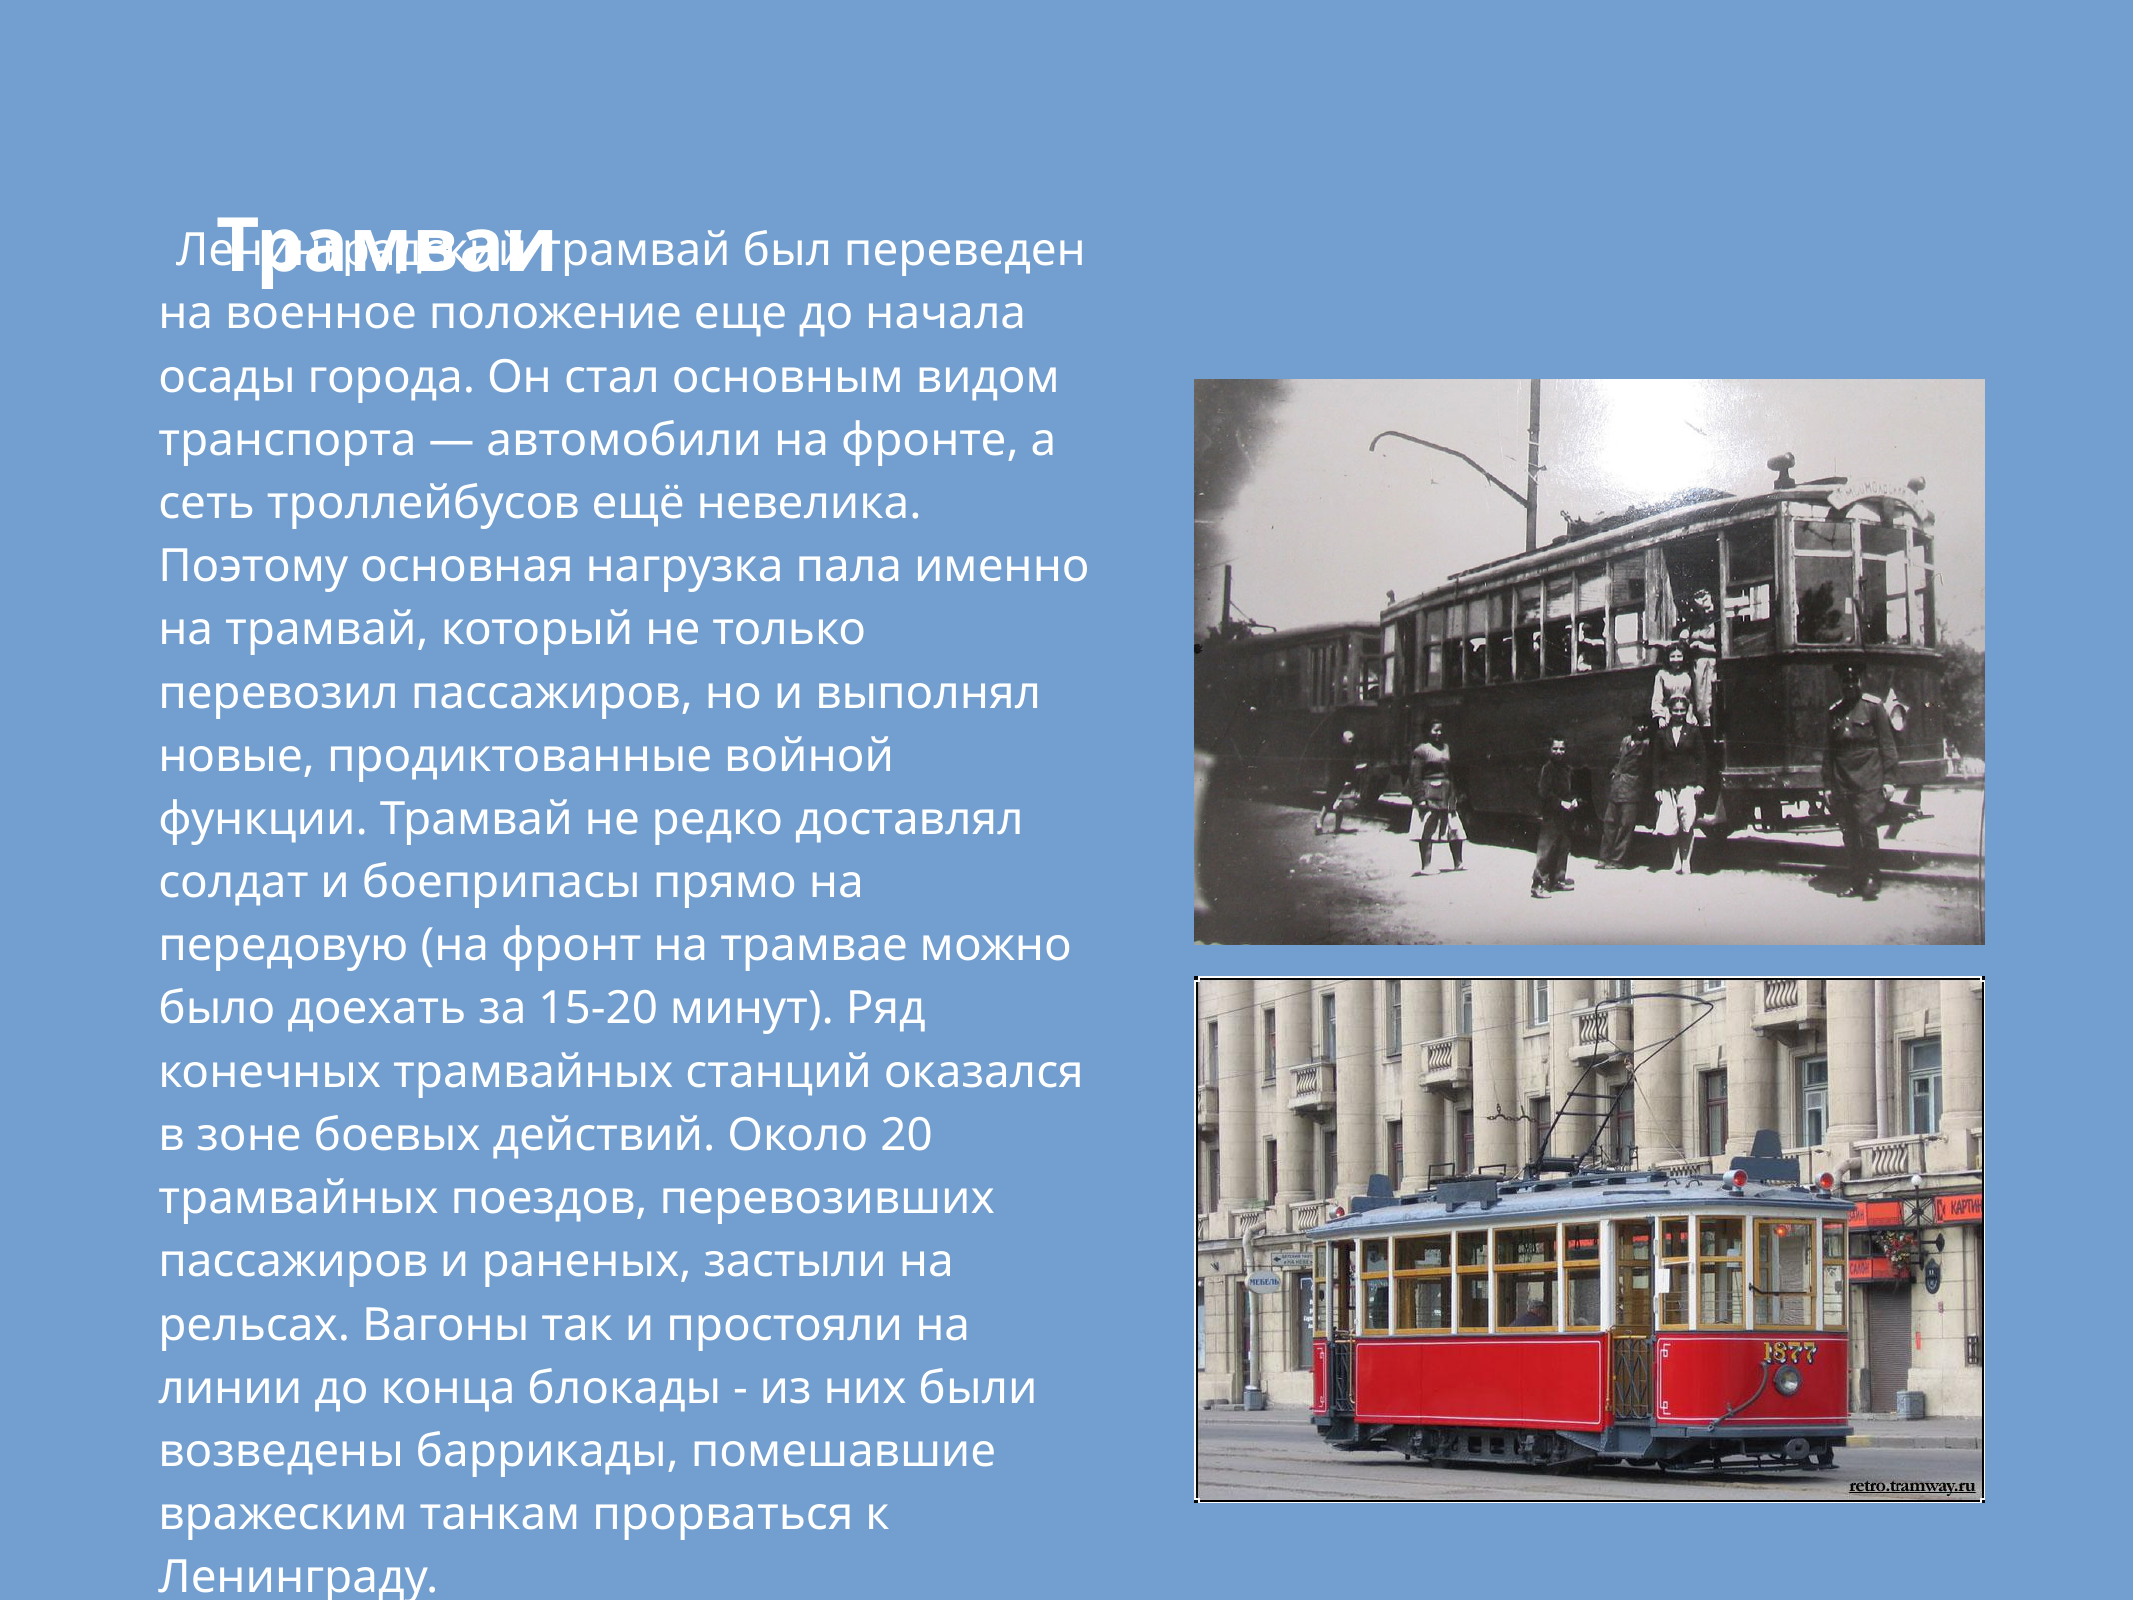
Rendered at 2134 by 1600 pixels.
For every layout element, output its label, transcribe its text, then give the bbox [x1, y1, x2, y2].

title Трамваи [208, 33, 1925, 450]
picture [1194, 976, 1985, 1504]
list Ленинградский трамвай был переведен на военное положение еще до начала осады города. Он стал основным видом транспорта — автомобили на фронте, а сеть троллейбусов ещё невелика. Поэтому основная нагрузка пала именно на трамвай, который не только перевозил пассажиров, но и выполнял новые, продиктованные войной функции. Трамвай не редко доставлял солдат и боеприпасы прямо на передовую (на фронт на трамвае можно было доехать за 15-20 минут). Ряд конечных трамвайных станций оказался в зоне боевых действий. Около 20 трамвайных поездов, перевозивших пассажиров и раненых, застыли на рельсах. Вагоны так и простояли на линии до конца блокады - из них были возведены баррикады, помешавшие вражеским танкам прорваться к Ленинграду. [150, 333, 1117, 1481]
title Трамваи [805, 307, 816, 325]
picture [1194, 379, 1985, 945]
